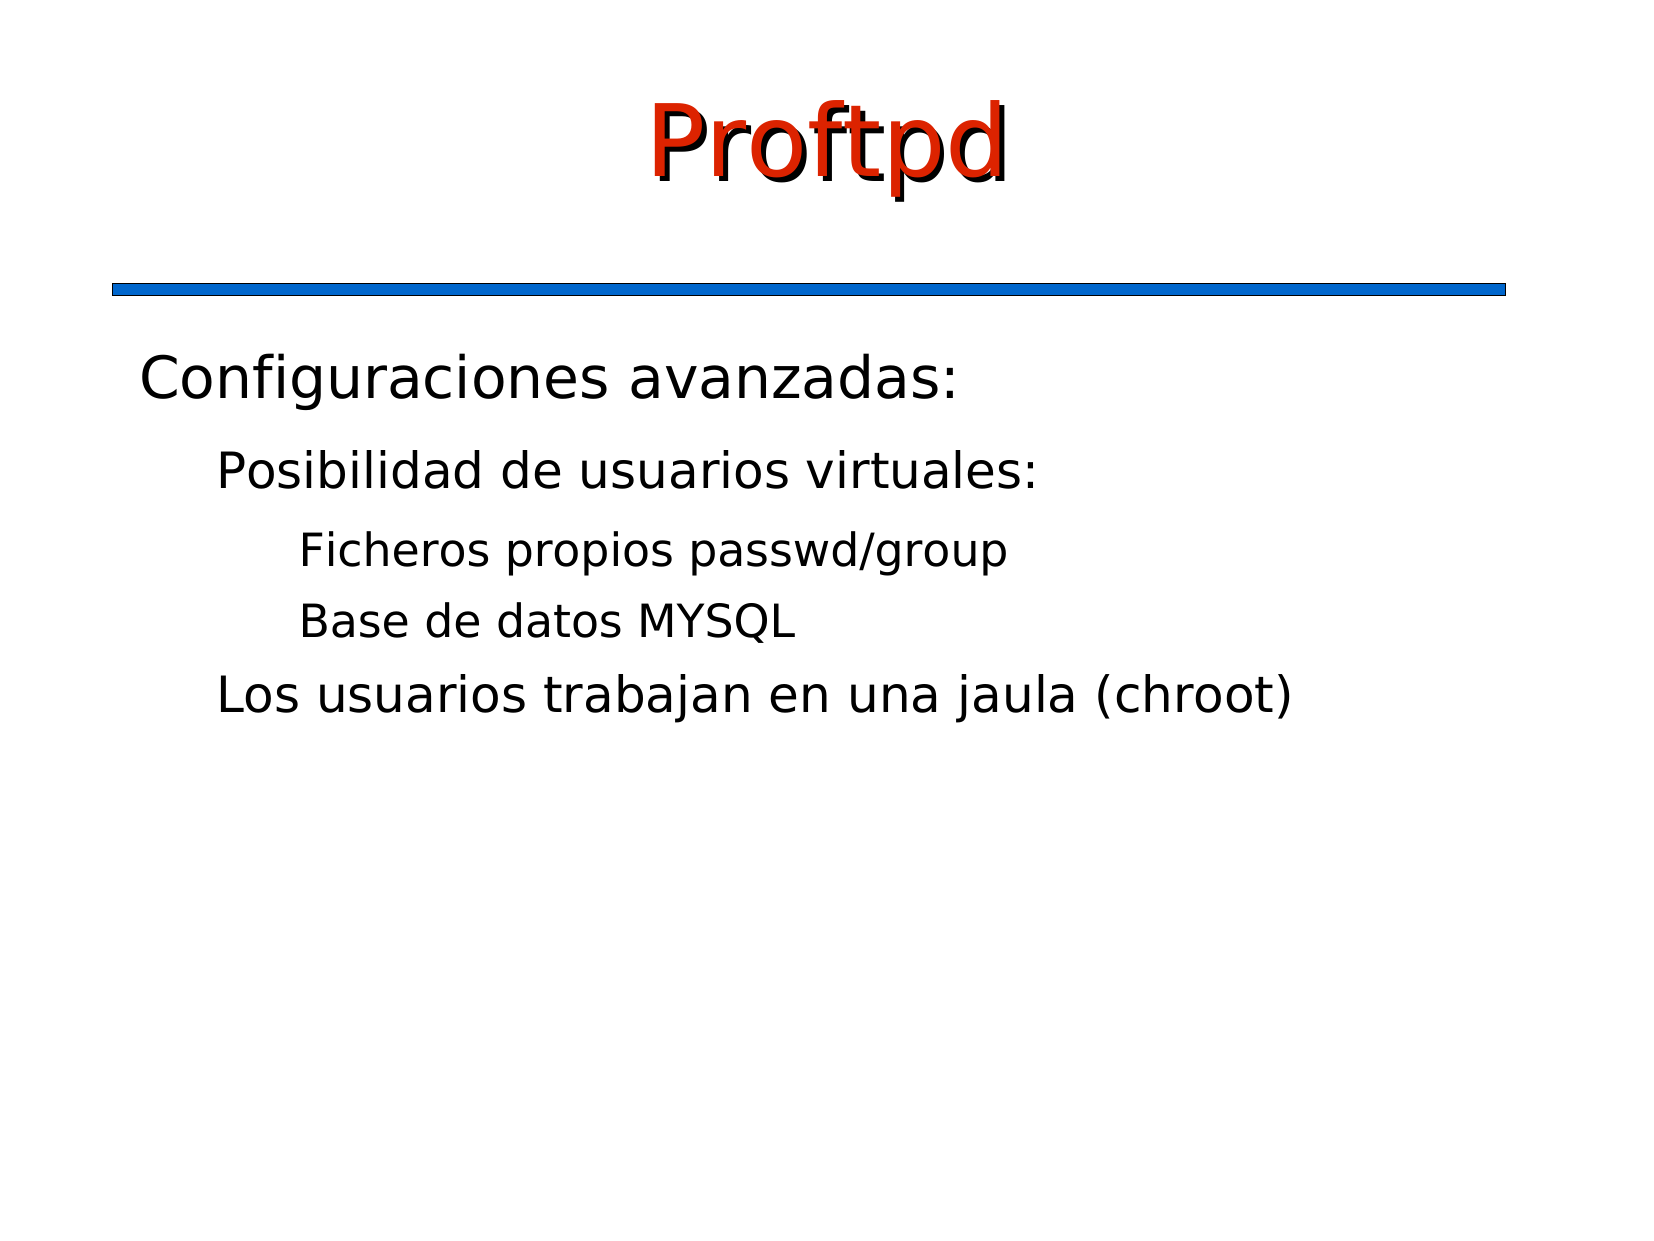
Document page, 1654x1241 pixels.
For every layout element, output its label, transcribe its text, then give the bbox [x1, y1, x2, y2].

list Configuraciones avanzadas: Posibilidad de usuarios virtuales: Ficheros propios passwd/group Base de datos MYSQL Los usuarios trabajan en una jaula (chroot) [121, 344, 1534, 1127]
title Proftpd [121, 37, 1534, 246]
